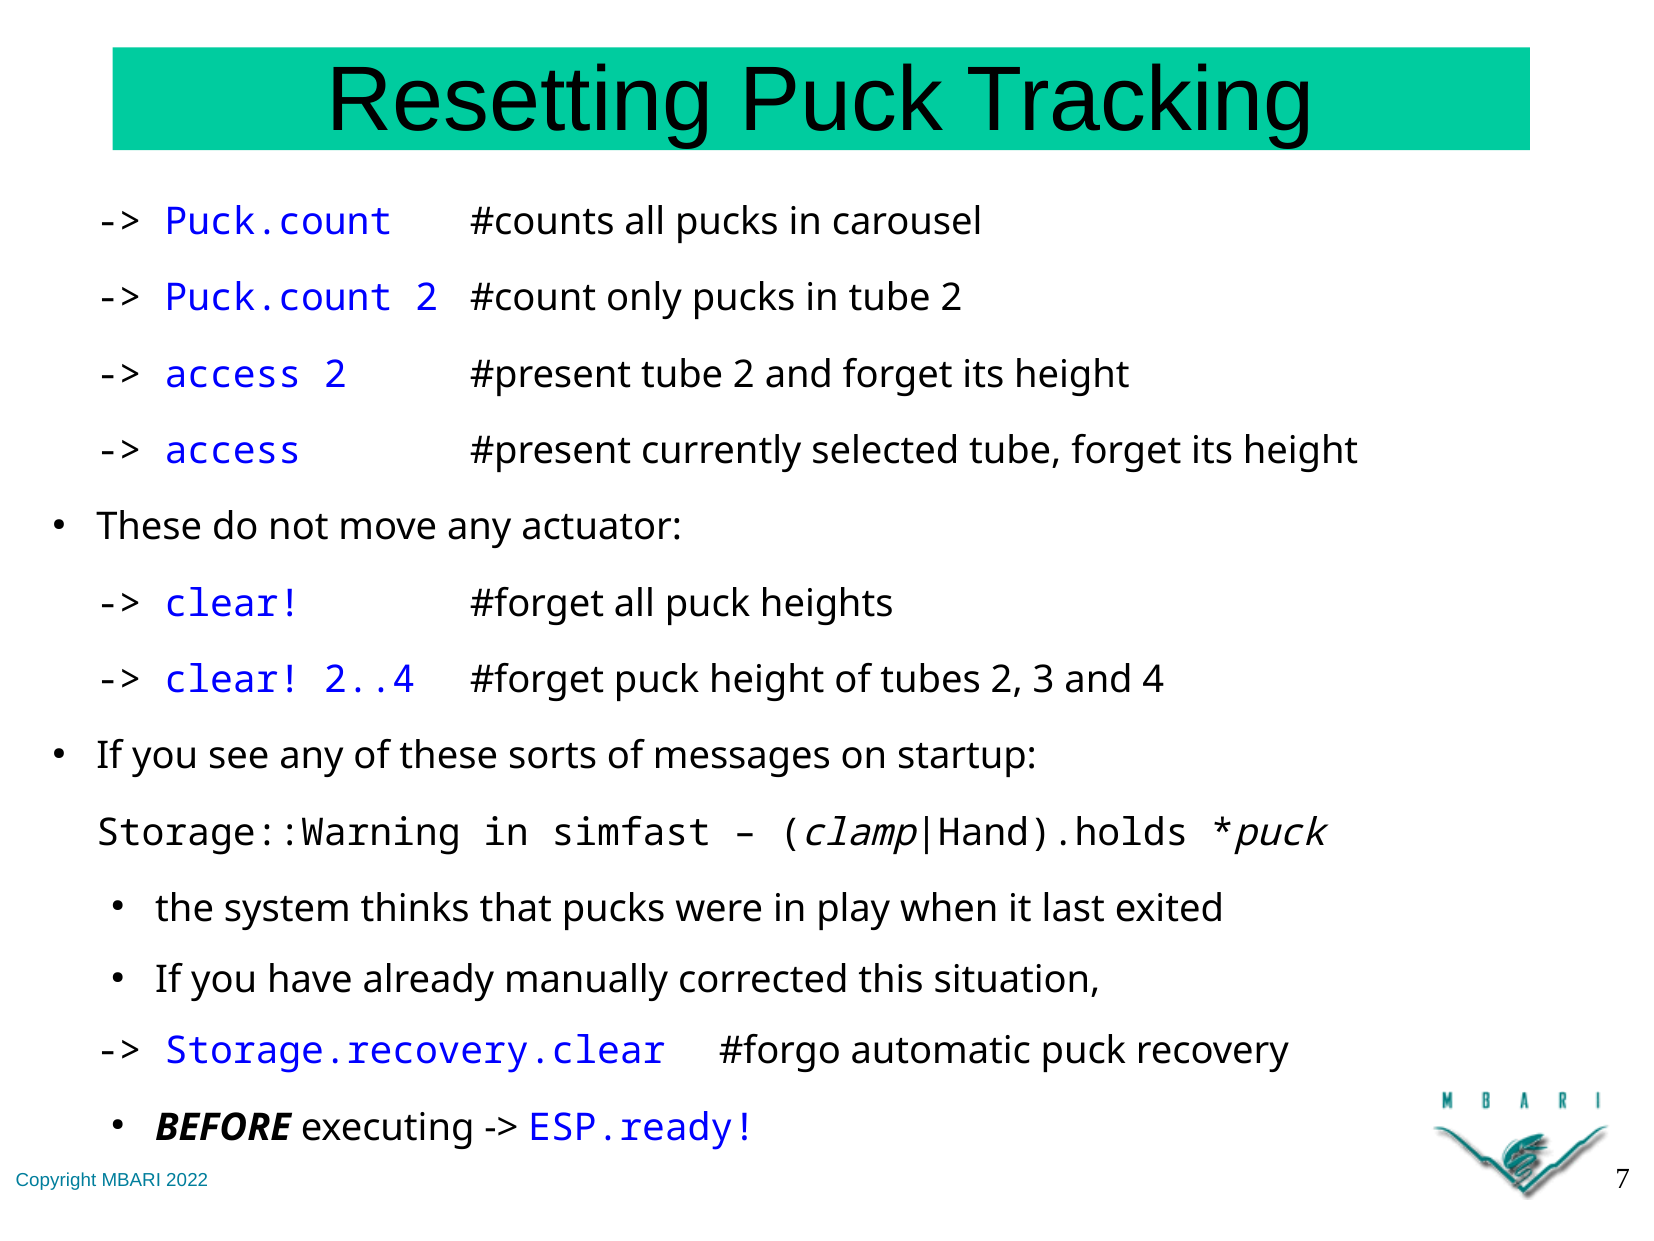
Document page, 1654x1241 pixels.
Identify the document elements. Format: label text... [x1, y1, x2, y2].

picture [1426, 1163, 1613, 1200]
list -> Puck.count #counts all pucks in carousel -> Puck.count 2 #count only pucks in tube 2 -> access 2 #present tube 2 and forget its height -> access #present currently selected tube, forget its height These do not move any actuator: -> clear! #forget all puck heights -> clear! 2..4 #forget puck height of tubes 2, 3 and 4 If you see any of these sorts of messages on startup: Storage::Warning in simfast – (clamp|Hand).holds *puck the system thinks that pucks were in play when it last exited If you have already manually corrected this situation, -> Storage.recovery.clear #forgo automatic puck recovery BEFORE executing -> ESP.ready! [37, 194, 1613, 1163]
title Resetting Puck Tracking [112, 47, 1530, 151]
